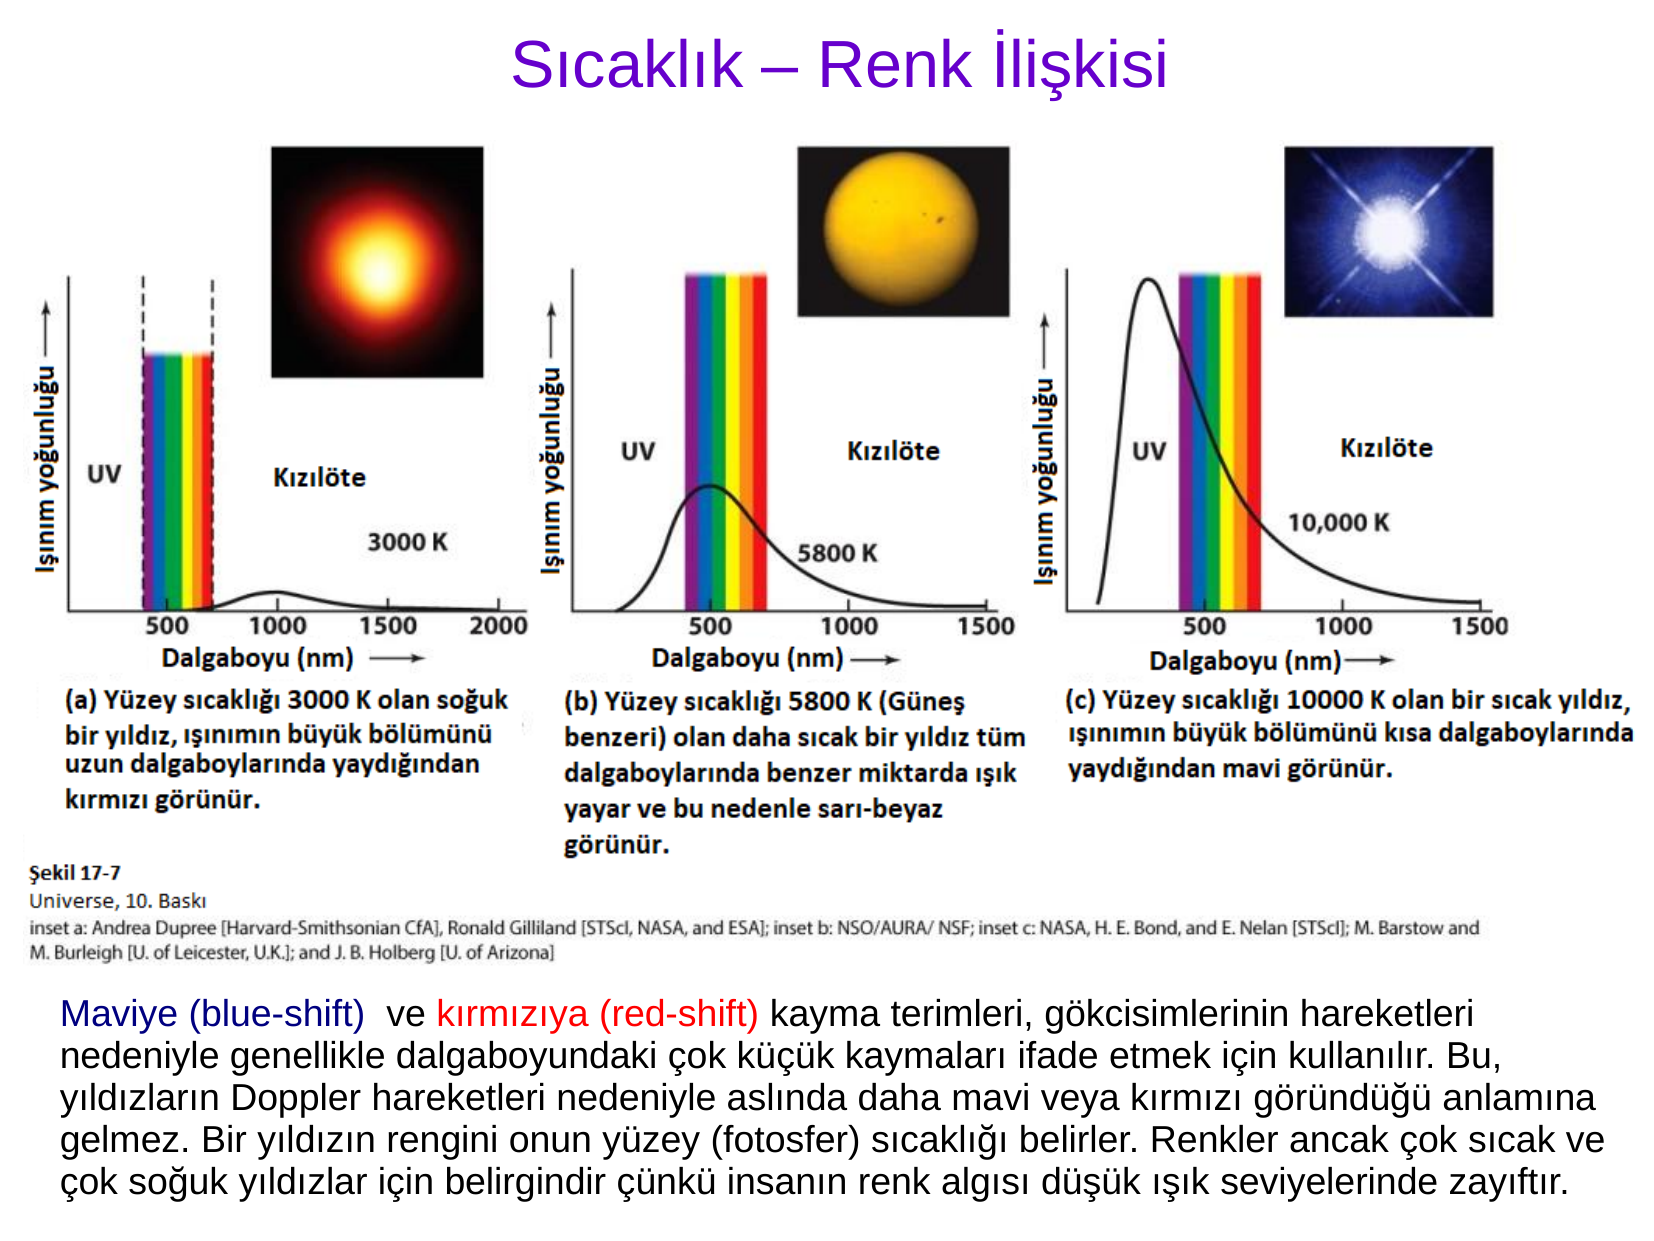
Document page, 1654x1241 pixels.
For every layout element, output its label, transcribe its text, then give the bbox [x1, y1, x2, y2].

text_box Maviye (blue-shift) ve kırmızıya (red-shift) kayma terimleri, gökcisimlerinin hareketleri nedeniyle genellikle dalgaboyundaki çok küçük kaymaları ifade etmek için kullanılır. Bu, yıldızların Doppler hareketleri nedeniyle aslında daha mavi veya kırmızı göründüğü anlamına gelmez. Bir yıldızın rengini onun yüzey (fotosfer) sıcaklığı belirler. Renkler ancak çok sıcak ve çok soğuk yıldızlar için belirgindir çünkü insanın renk algısı düşük ışık seviyelerinde zayıftır. [45, 985, 1636, 1216]
text_box Sıcaklık – Renk İlişkisi [240, 19, 1441, 110]
picture [23, 140, 1647, 976]
